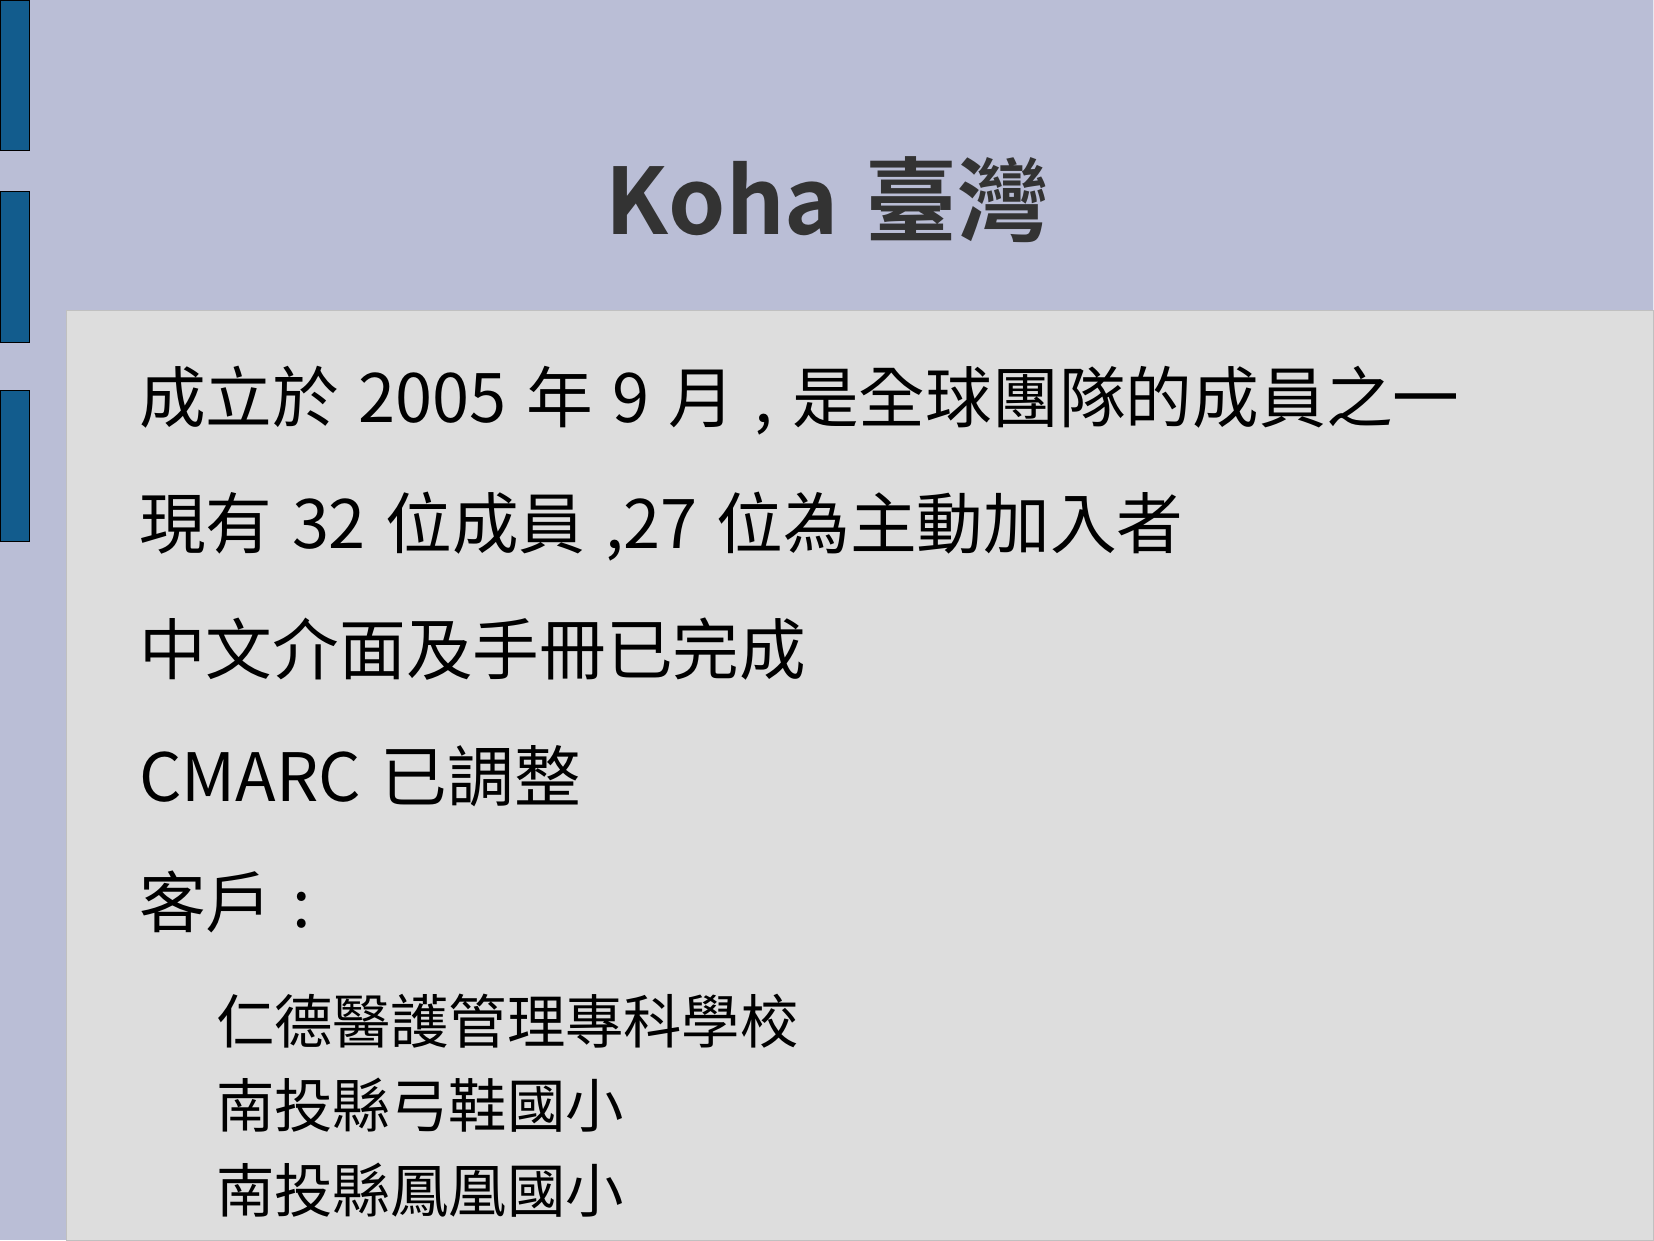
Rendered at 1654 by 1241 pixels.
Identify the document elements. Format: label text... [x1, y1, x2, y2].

title Koha臺灣 [121, 91, 1534, 299]
list 成立於2005年9月,是全球團隊的成員之一 現有32位成員,27位為主動加入者 中文介面及手冊已完成 CMARC已調整 客戶: 仁德醫護管理專科學校 南投縣弓鞋國小 南投縣鳳凰國小 南投縣南港國小 台北縣鼻頭國小 台中縣梨山國小 [121, 344, 1534, 1176]
